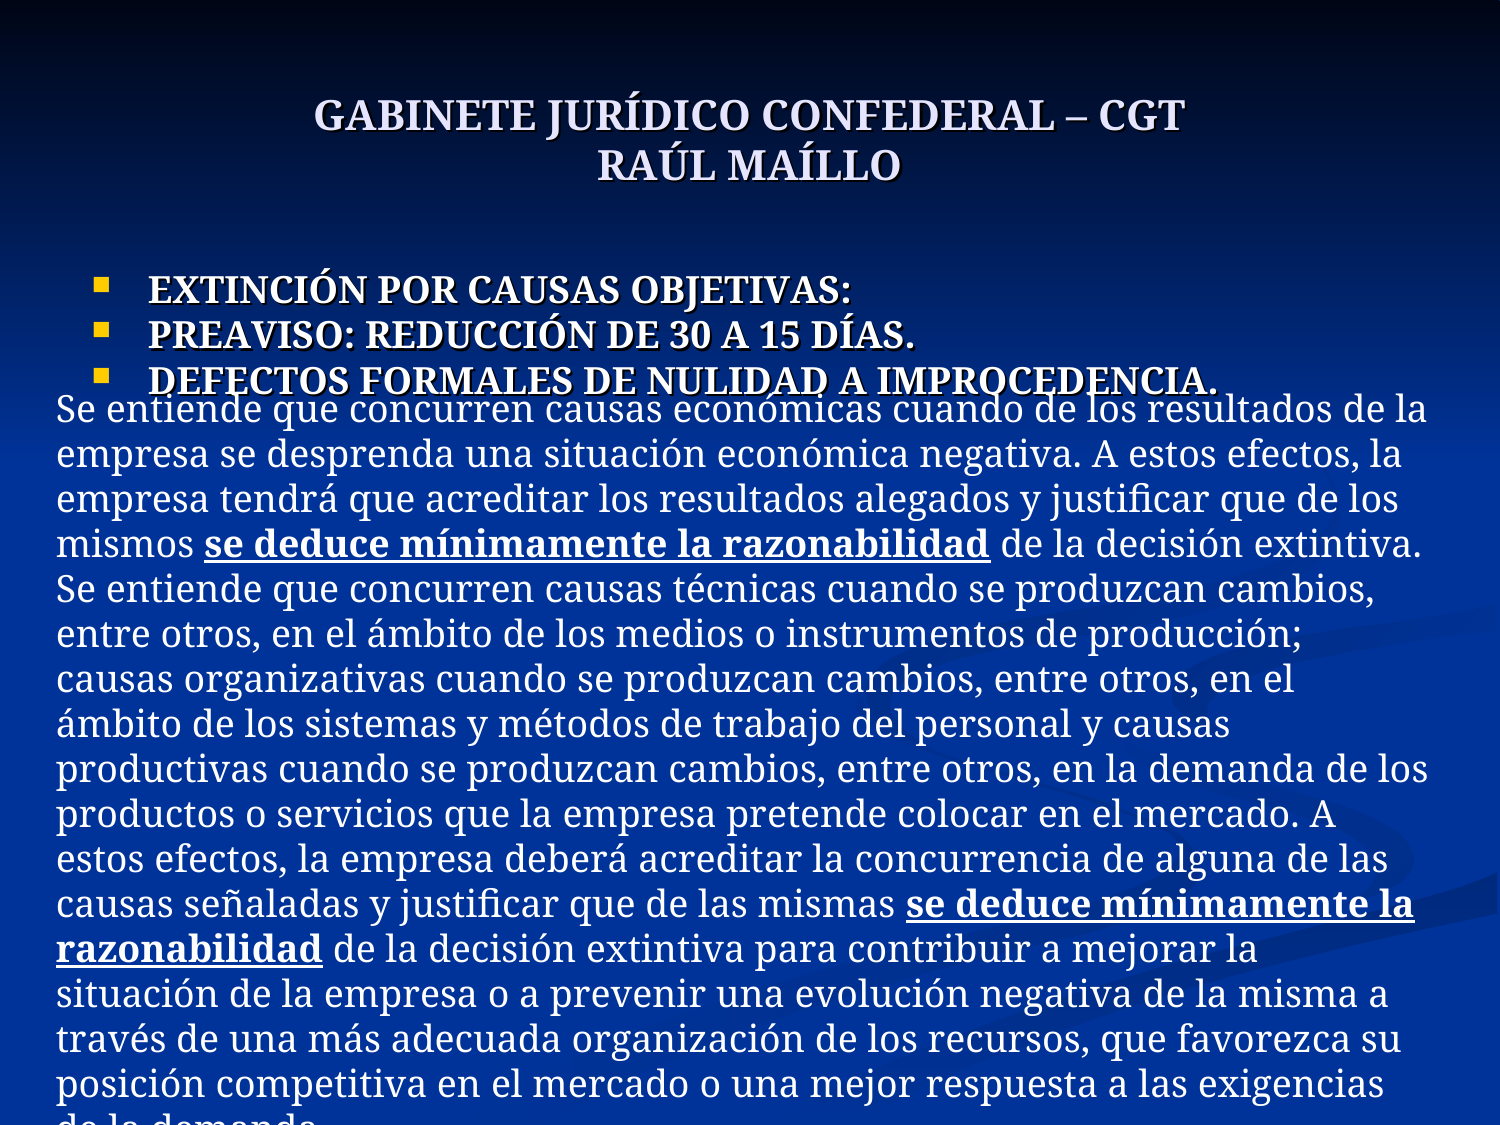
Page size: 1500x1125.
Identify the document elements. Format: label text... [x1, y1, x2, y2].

title GABINETE JURÍDICO CONFEDERAL – CGT RAÚL MAÍLLO [75, 45, 1426, 233]
list EXTINCIÓN POR CAUSAS OBJETIVAS: PREAVISO: REDUCCIÓN DE 30 A 15 DÍAS. DEFECTOS FORMALES DE NULIDAD A IMPROCEDENCIA. [76, 267, 1427, 376]
text_box Se entiende que concurren causas económicas cuando de los resultados de la empresa se desprenda una situación económica negativa. A estos efectos, la empresa tendrá que acreditar los resultados alegados y justificar que de los mismos se deduce mínimamente la razonabilidad de la decisión extintiva. Se entiende que concurren causas técnicas cuando se produzcan cambios, entre otros, en el ámbito de los medios o instrumentos de producción; causas organizativas cuando se produzcan cambios, entre otros, en el ámbito de los sistemas y métodos de trabajo del personal y causas productivas cuando se produzcan cambios, entre otros, en la demanda de los productos o servicios que la empresa pretende colocar en el mercado. A estos efectos, la empresa deberá acreditar la concurrencia de alguna de las causas señaladas y justificar que de las mismas se deduce mínimamente la razonabilidad de la decisión extintiva para contribuir a mejorar la situación de la empresa o a prevenir una evolución negativa de la misma a través de una más adecuada organización de los recursos, que favorezca su posición competitiva en el mercado o una mejor respuesta a las exigencias de la demanda. [41, 376, 1447, 1125]
